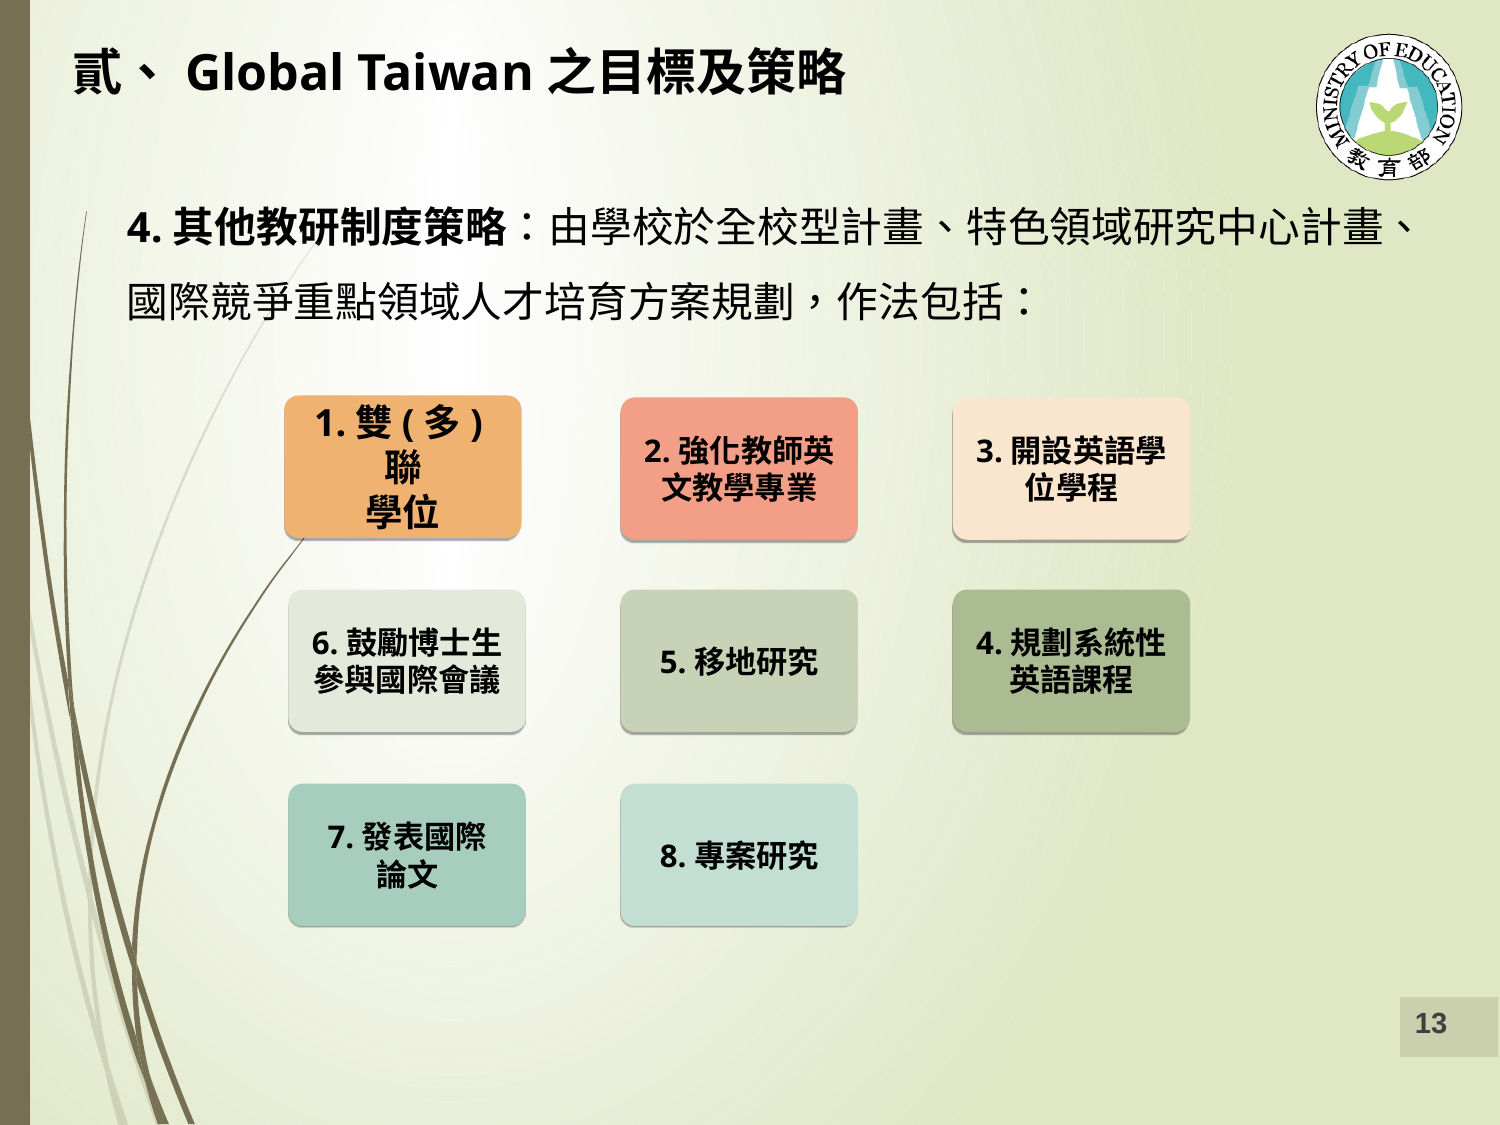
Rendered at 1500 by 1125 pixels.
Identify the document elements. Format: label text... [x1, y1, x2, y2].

text_box [620, 594, 624, 727]
text_box [625, 589, 853, 593]
text_box [620, 788, 624, 921]
text_box [625, 783, 853, 787]
text_box 7.發表國際 論文 [292, 787, 522, 922]
text_box [284, 400, 517, 538]
text_box [952, 593, 1186, 732]
text_box [293, 783, 521, 787]
slide_number <編號> [1400, 997, 1499, 1057]
text_box [518, 400, 522, 533]
text_box [620, 402, 624, 535]
text_box [625, 594, 858, 732]
text_box [1187, 595, 1191, 727]
text_box 1.雙(多)聯 學位 [288, 399, 518, 534]
text_box [288, 788, 526, 926]
text_box 8.專案研究 [624, 787, 854, 922]
text_box [958, 589, 1186, 593]
text_box [288, 594, 526, 732]
text_box [293, 589, 521, 593]
text_box 貳、Global Taiwan之目標及策略 [58, 33, 1156, 109]
text_box [625, 397, 858, 540]
text_box 6.鼓勵博士生參與國際會議 [292, 593, 522, 728]
text_box [625, 788, 858, 926]
text_box [289, 395, 517, 399]
text_box [1187, 402, 1191, 535]
text_box 3.開設英語學位學程 [957, 401, 1187, 536]
text_box 4.規劃系統性英語課程 [957, 593, 1187, 728]
text_box [952, 397, 1186, 540]
text_box 2.強化教師英文教學專業 [624, 401, 854, 536]
text_box 5.移地研究 [624, 593, 854, 728]
text_box 4.其他教研制度策略：由學校於全校型計畫、特色領域研究中心計畫、國際競爭重點領域人才培育方案規劃，作法包括： [112, 167, 1400, 373]
picture [1305, 30, 1469, 184]
